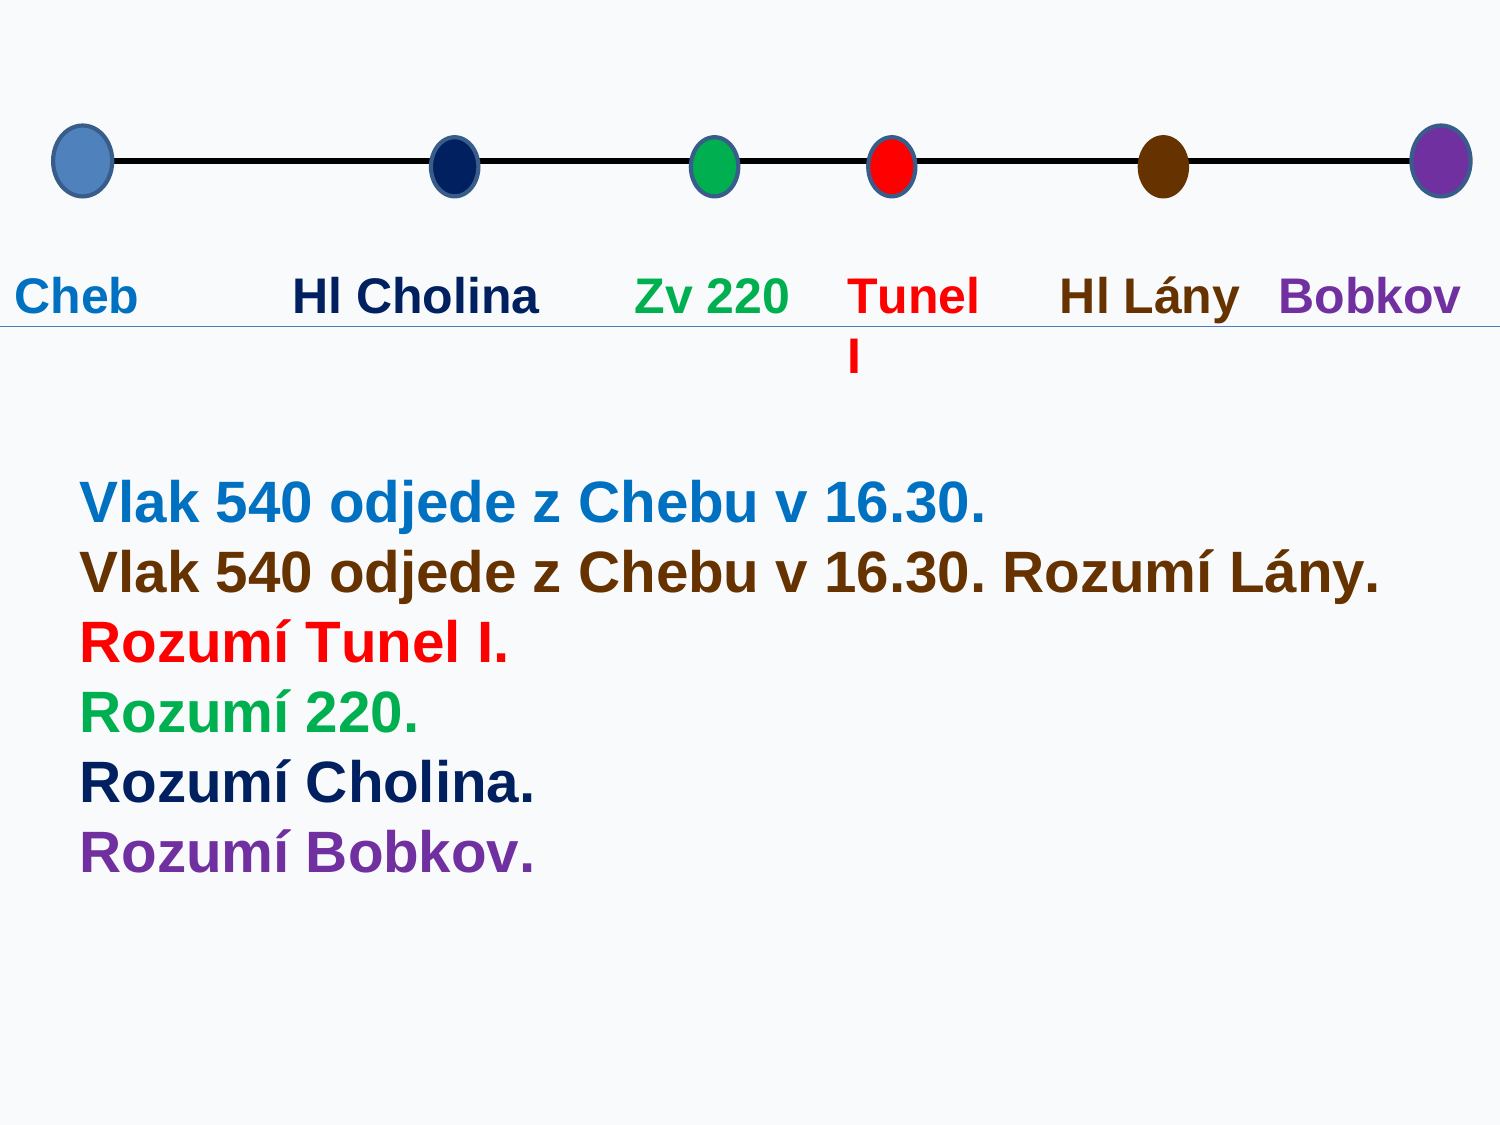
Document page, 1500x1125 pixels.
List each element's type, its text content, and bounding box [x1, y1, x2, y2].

text_box Tunel I [845, 255, 1022, 326]
text_box Cheb [0, 327, 189, 331]
text_box [1411, 125, 1471, 197]
text_box [53, 125, 113, 197]
text_box Hl Lány [1045, 255, 1258, 331]
text_box Bobkov [1263, 327, 1500, 331]
text_box Hl Cholina [277, 255, 562, 331]
text_box [1139, 137, 1188, 197]
text_box [430, 137, 479, 197]
text_box Zv 220 [620, 255, 845, 331]
text_box Cheb [0, 255, 189, 326]
text_box [868, 137, 916, 197]
text_box Vlak 540 odjede z Chebu v 16.30. Vlak 540 odjede z Chebu v 16.30. Rozumí Lány. Rozumí Tunel I. Rozumí 220. Rozumí Cholina. Rozumí Bobkov. [64, 456, 1471, 1032]
text_box [690, 137, 739, 197]
text_box Tunel I [832, 327, 1022, 391]
text_box Bobkov [1263, 255, 1500, 326]
